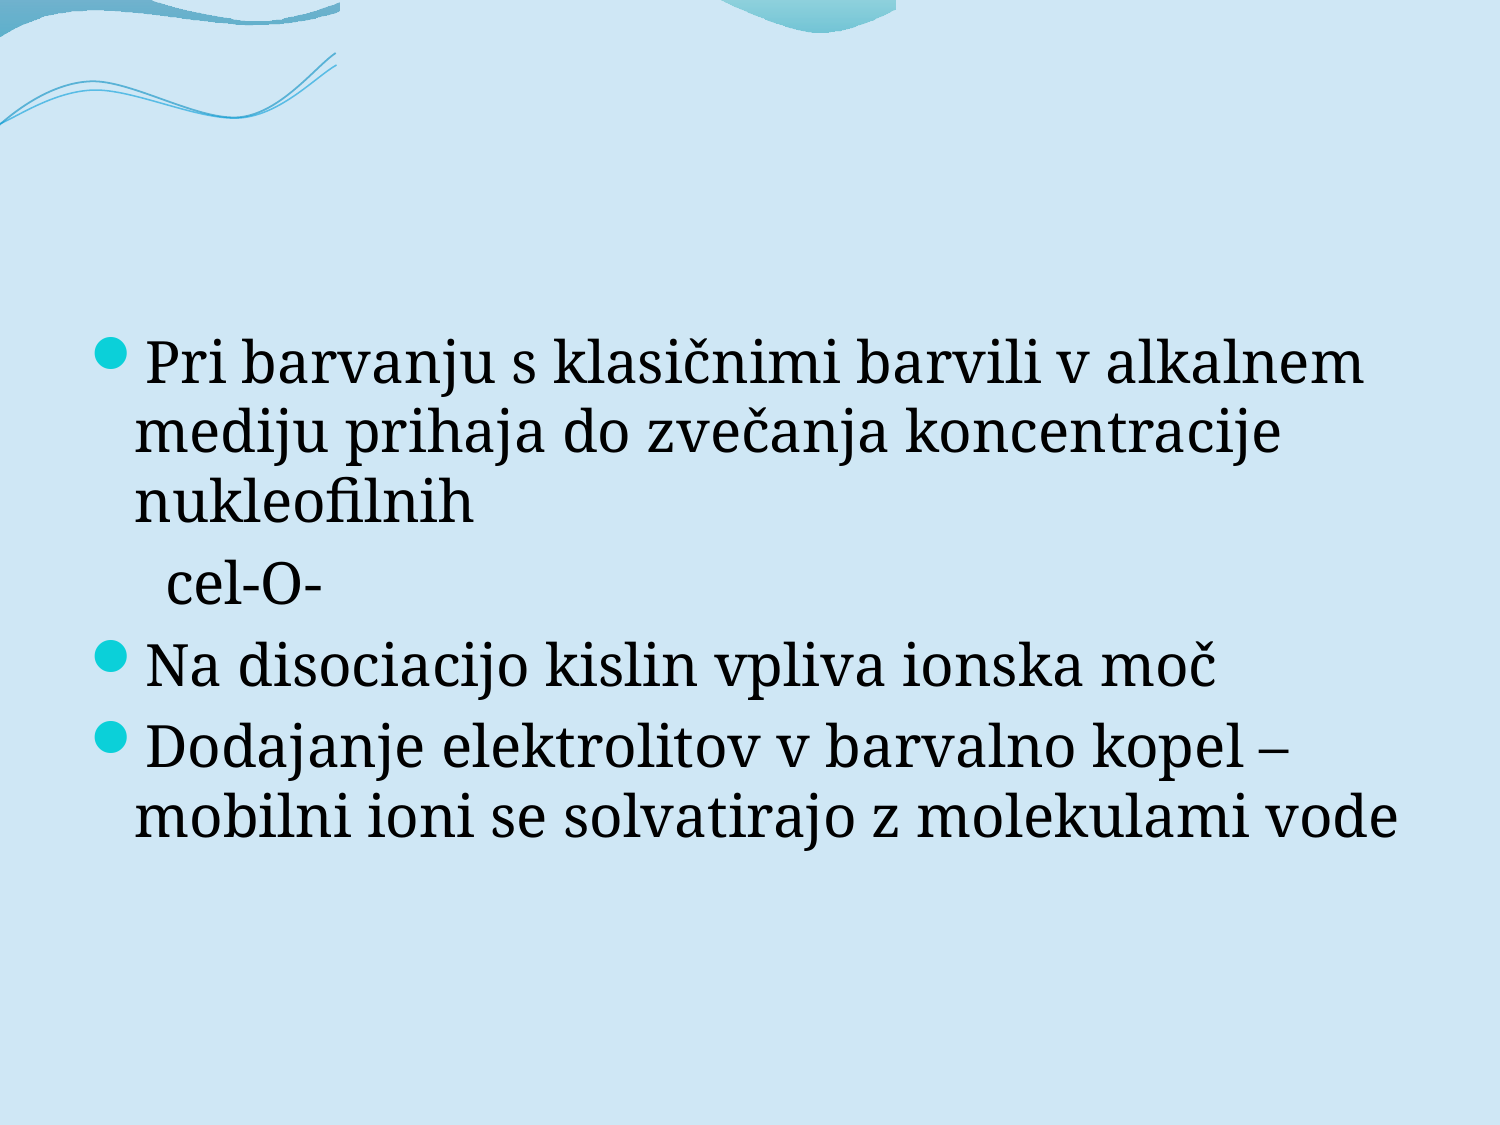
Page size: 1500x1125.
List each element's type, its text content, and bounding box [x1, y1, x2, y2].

list Pri barvanju s klasičnimi barvili v alkalnem mediju prihaja do zvečanja koncentracije nukleofilnih cel-O- Na disociacijo kislin vpliva ionska moč Dodajanje elektrolitov v barvalno kopel – mobilni ioni se solvatirajo z molekulami vode [75, 317, 1425, 1038]
